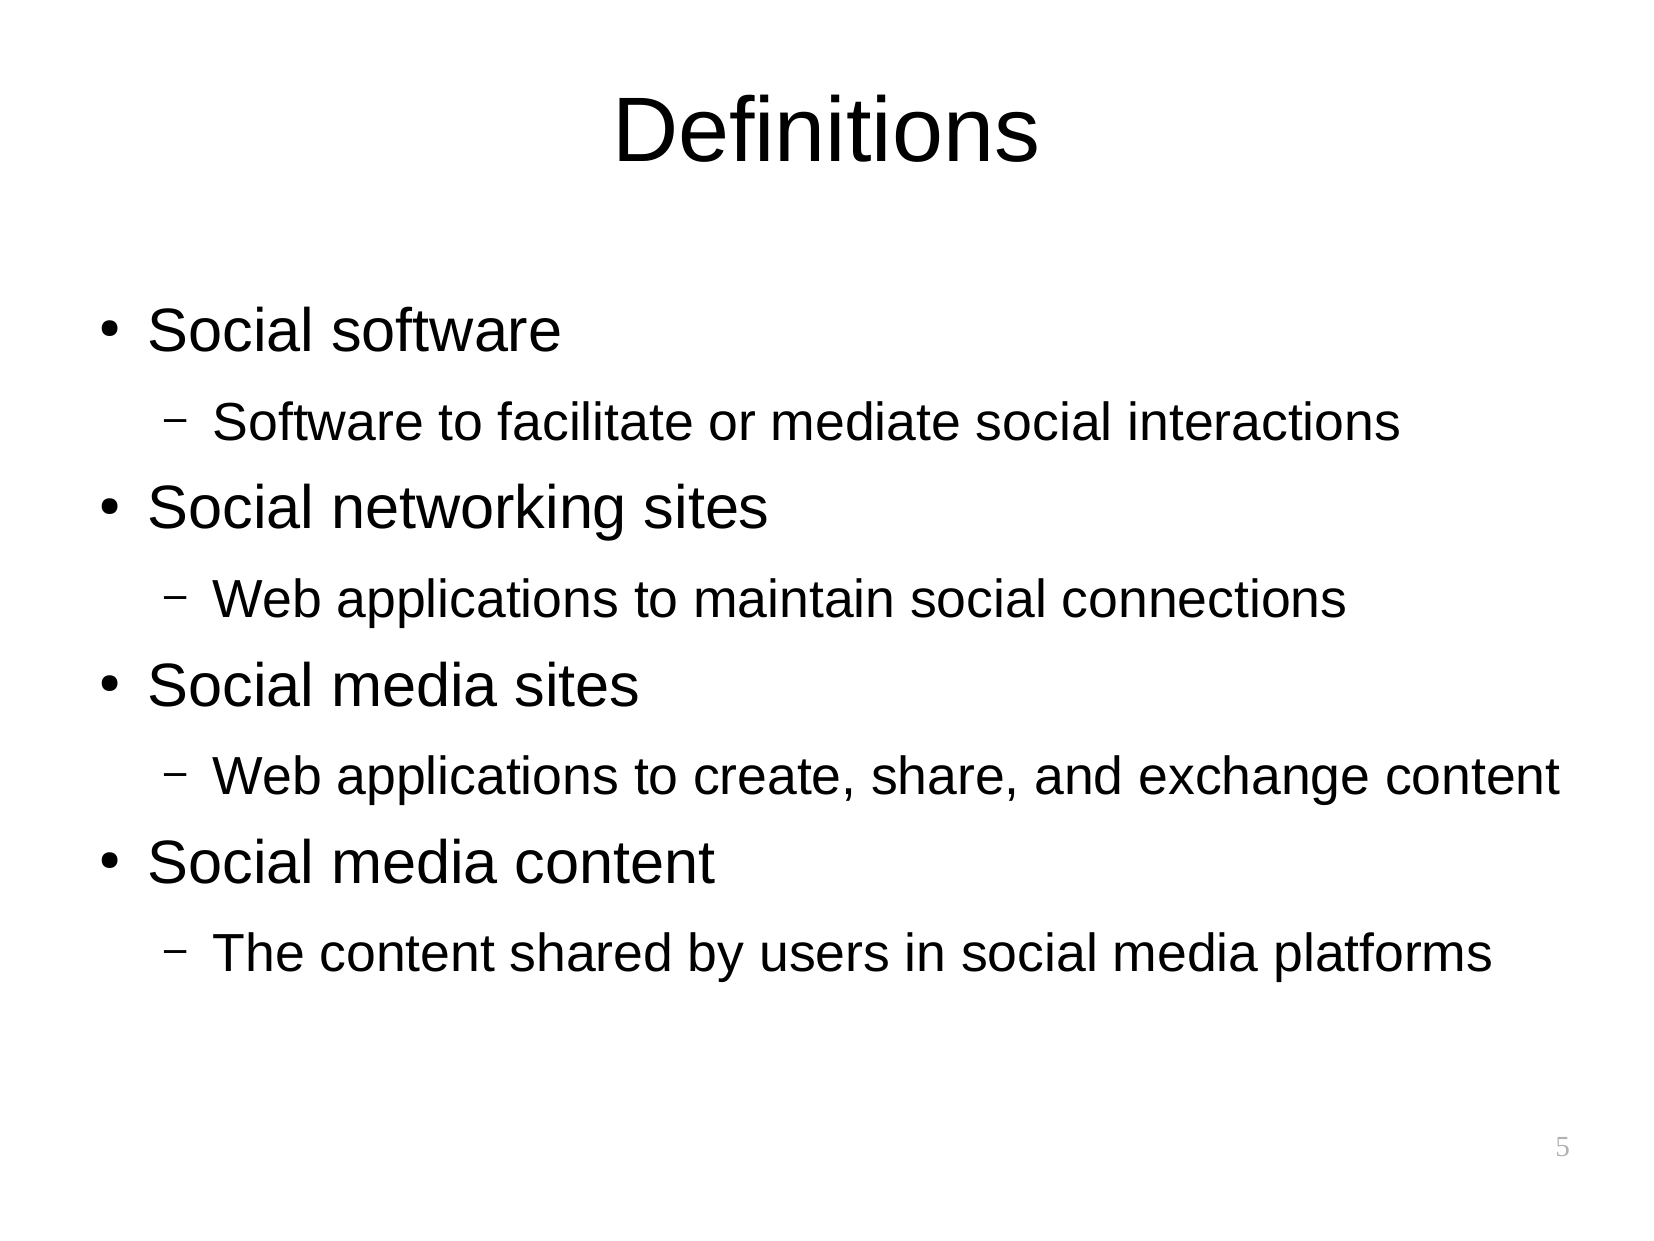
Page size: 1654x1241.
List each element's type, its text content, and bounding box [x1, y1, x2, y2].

title Definitions [82, 25, 1571, 233]
list Social software Software to facilitate or mediate social interactions Social networking sites Web applications to maintain social connections Social media sites Web applications to create, share, and exchange content Social media content The content shared by users in social media platforms [82, 296, 1571, 1036]
